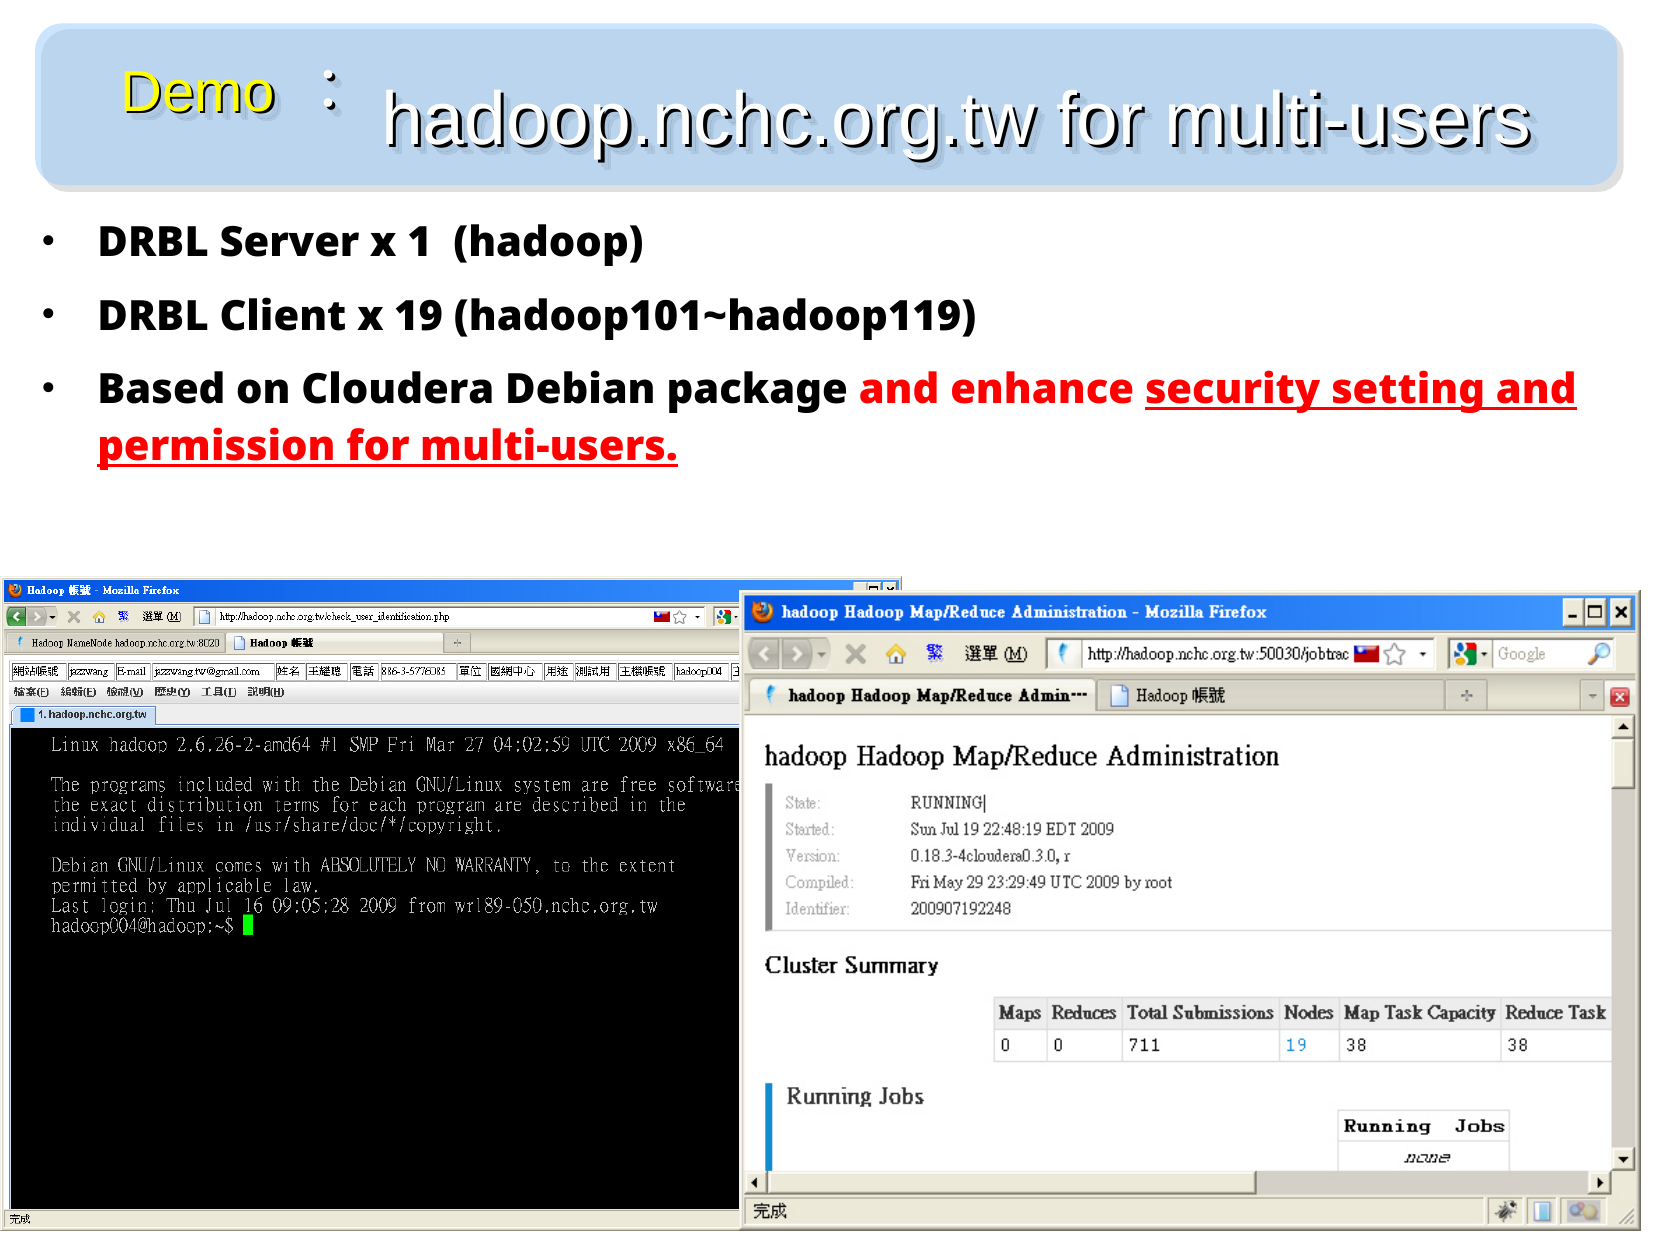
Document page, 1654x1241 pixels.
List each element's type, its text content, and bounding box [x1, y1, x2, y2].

text_box Demo：hadoop.nchc.org.tw for multi-users [35, 23, 1618, 186]
picture [0, 576, 1641, 1231]
list DRBL Server x 1 (hadoop) DRBL Client x 19 (hadoop101~hadoop119) Based on Cloudera Debian package and enhance security setting and permission for multi-users. [40, 211, 1612, 510]
